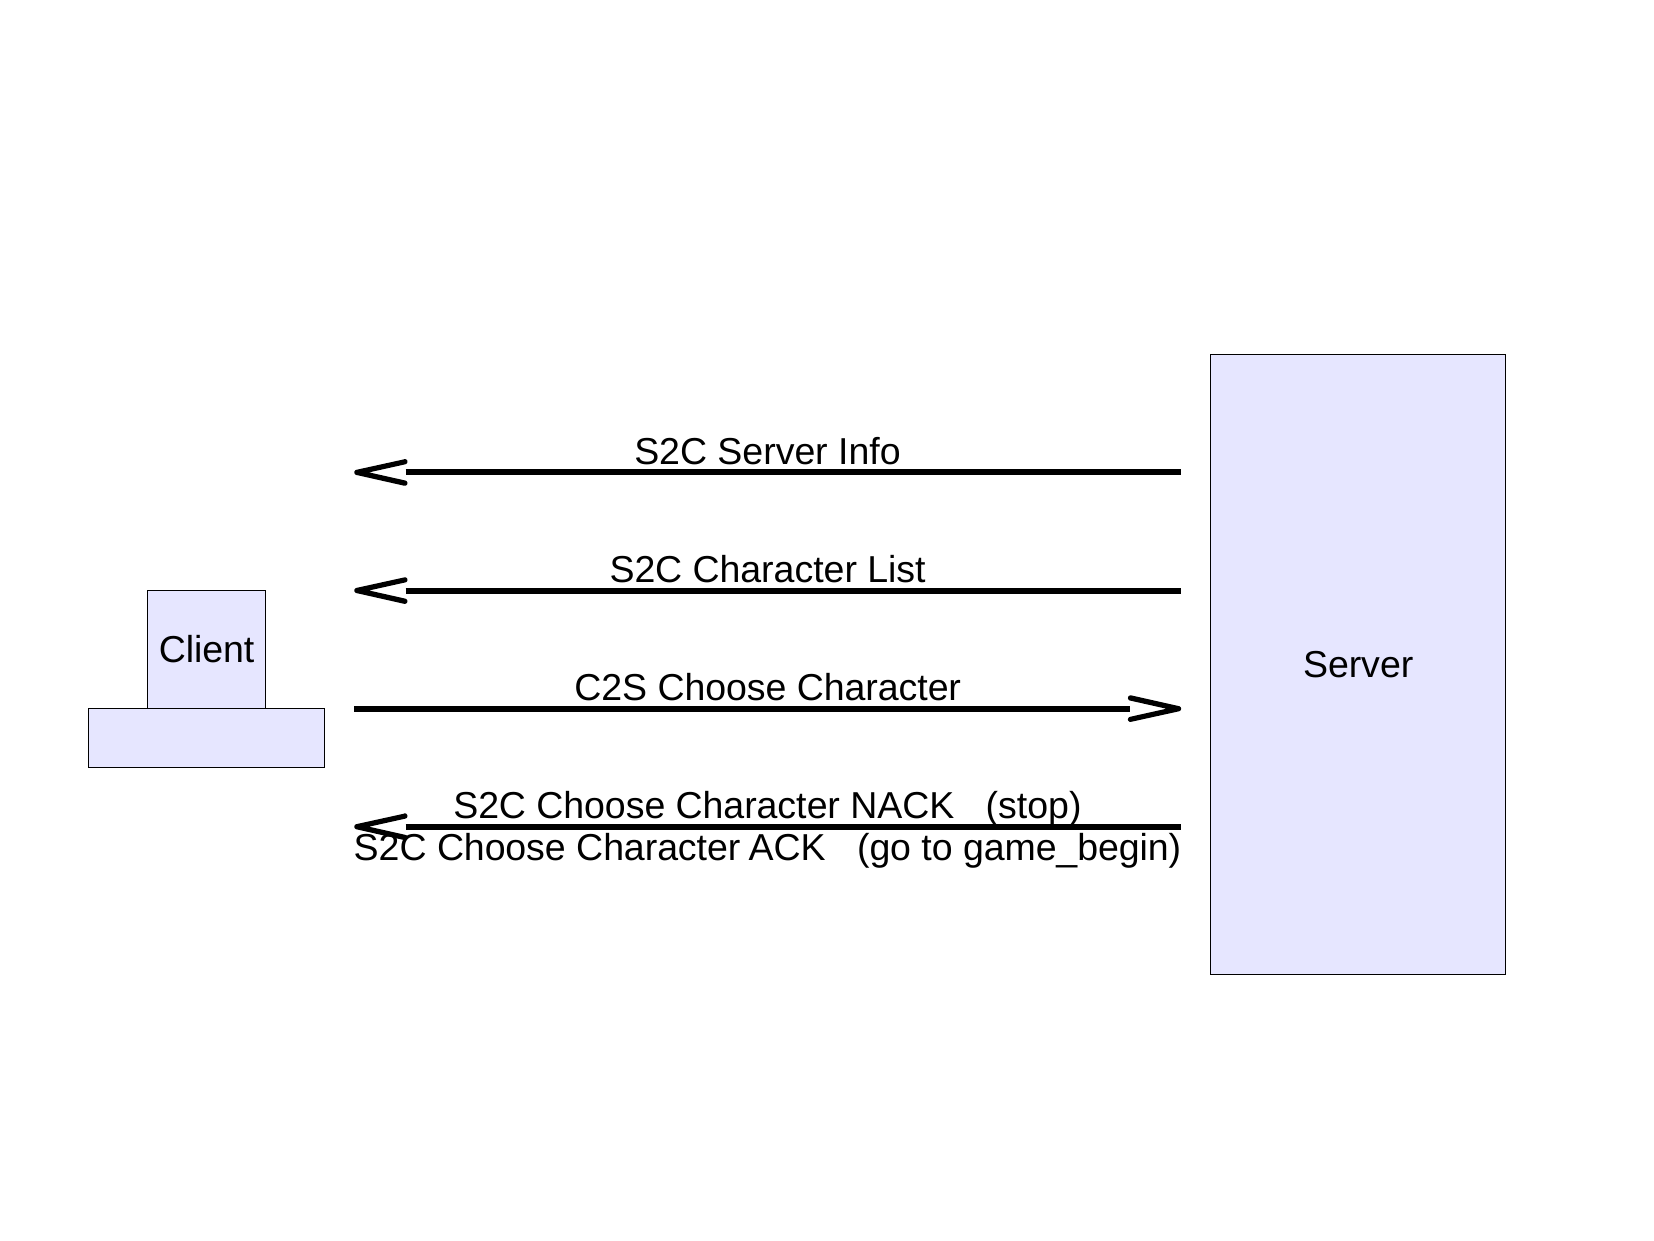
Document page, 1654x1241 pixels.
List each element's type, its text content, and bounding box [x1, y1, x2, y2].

text_box [88, 708, 325, 768]
text_box Client [147, 590, 266, 708]
text_box Server [1210, 354, 1506, 975]
